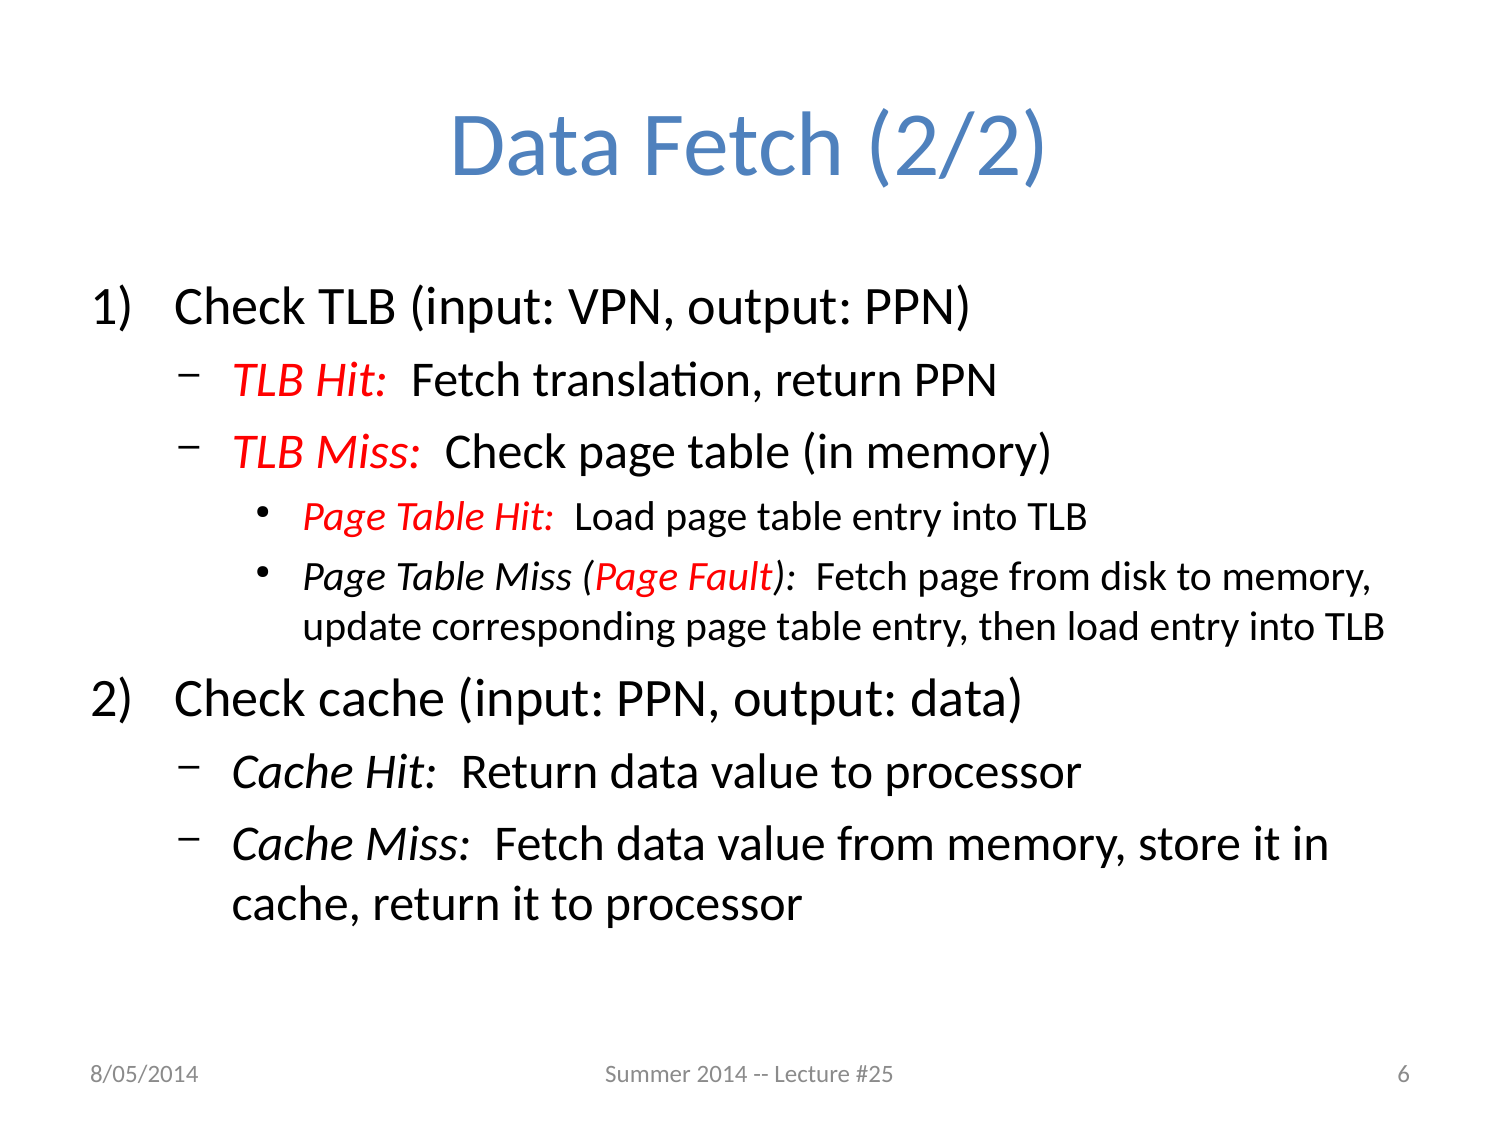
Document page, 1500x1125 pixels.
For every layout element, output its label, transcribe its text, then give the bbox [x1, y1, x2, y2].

list Check TLB (input: VPN, output: PPN) TLB Hit: Fetch translation, return PPN TLB Miss: Check page table (in memory) Page Table Hit: Load page table entry into TLB Page Table Miss (Page Fault): Fetch page from disk to memory, update corresponding page table entry, then load entry into TLB Check cache (input: PPN, output: data) Cache Hit: Return data value to processor Cache Miss: Fetch data value from memory, store it in cache, return it to processor [75, 262, 1425, 1073]
title Data Fetch (2/2) [75, 45, 1425, 233]
footer Summer 2014 -- Lecture #25 [512, 1042, 988, 1103]
slide_number <number> [1074, 1042, 1425, 1103]
slide_number 8/05/2014 [75, 1042, 425, 1103]
